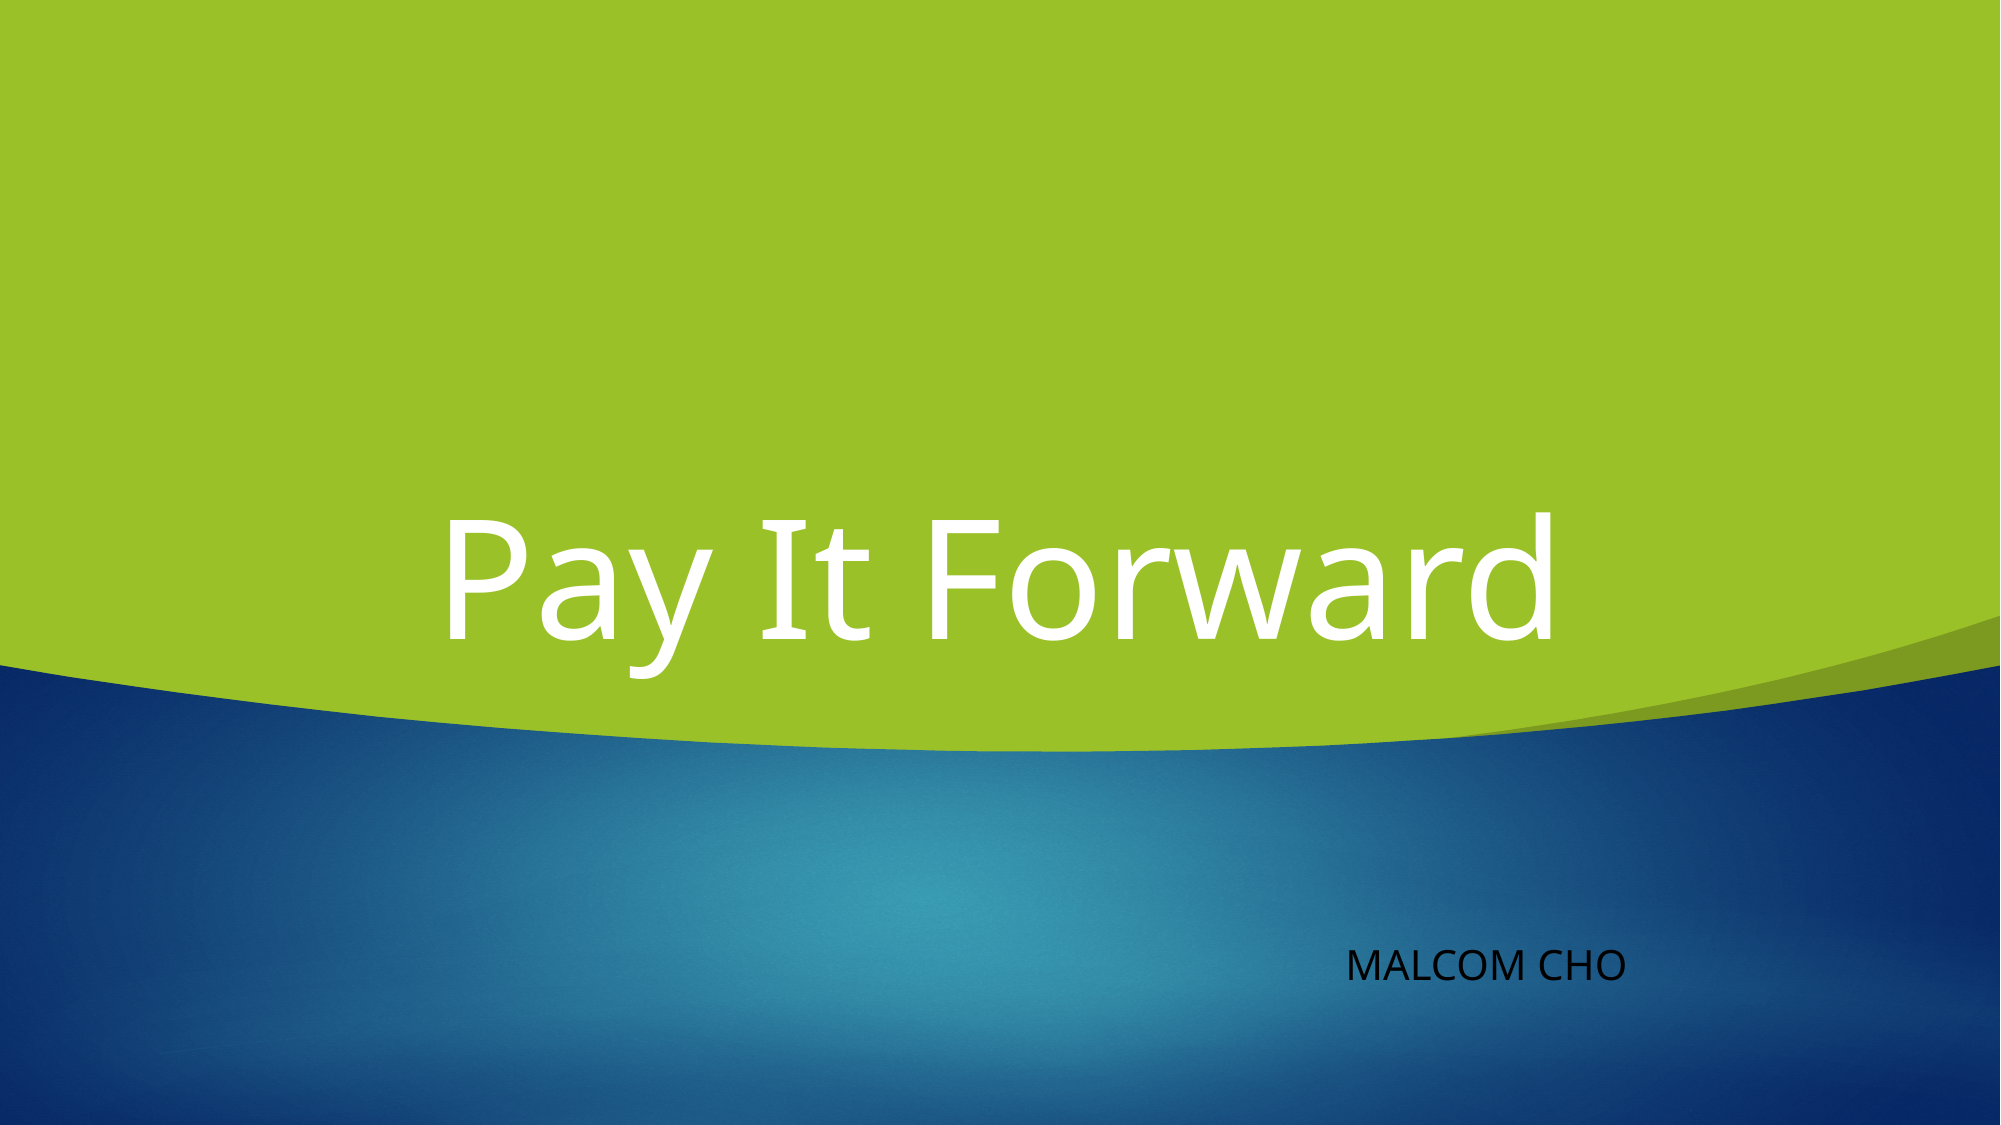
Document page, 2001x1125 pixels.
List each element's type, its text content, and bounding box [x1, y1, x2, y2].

title Pay It Forward [158, 102, 1842, 681]
subtitle Malcom cho [158, 783, 1842, 1051]
text_box [0, 0, 2000, 1125]
